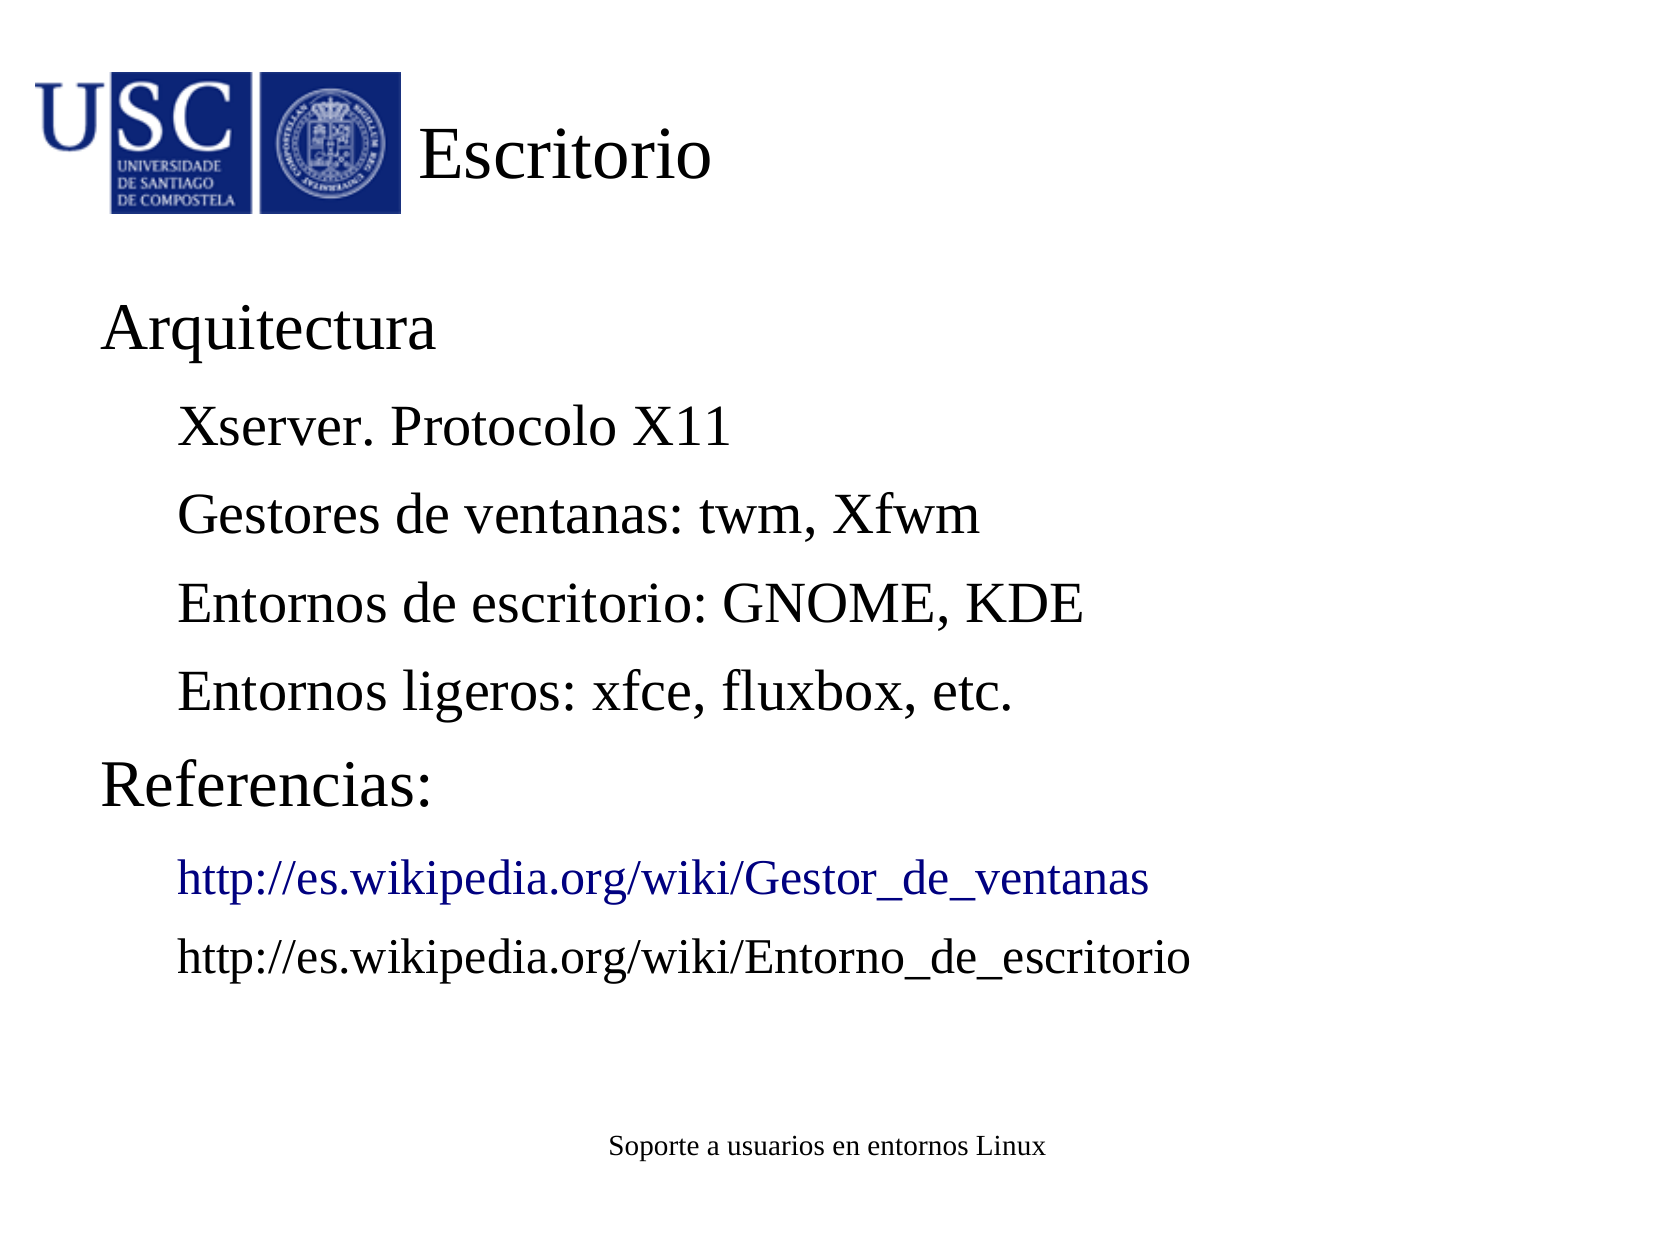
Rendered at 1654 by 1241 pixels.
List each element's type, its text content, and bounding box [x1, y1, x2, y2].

list Arquitectura Xserver. Protocolo X11 Gestores de ventanas: twm, Xfwm Entornos de escritorio: GNOME, KDE Entornos ligeros: xfce, fluxbox, etc. Referencias: http://es.wikipedia.org/wiki/Gestor_de_ventanas http://es.wikipedia.org/wiki/Entorno_de_escritorio [82, 290, 1571, 1109]
title Escritorio [418, 49, 1571, 257]
picture [35, 72, 401, 214]
